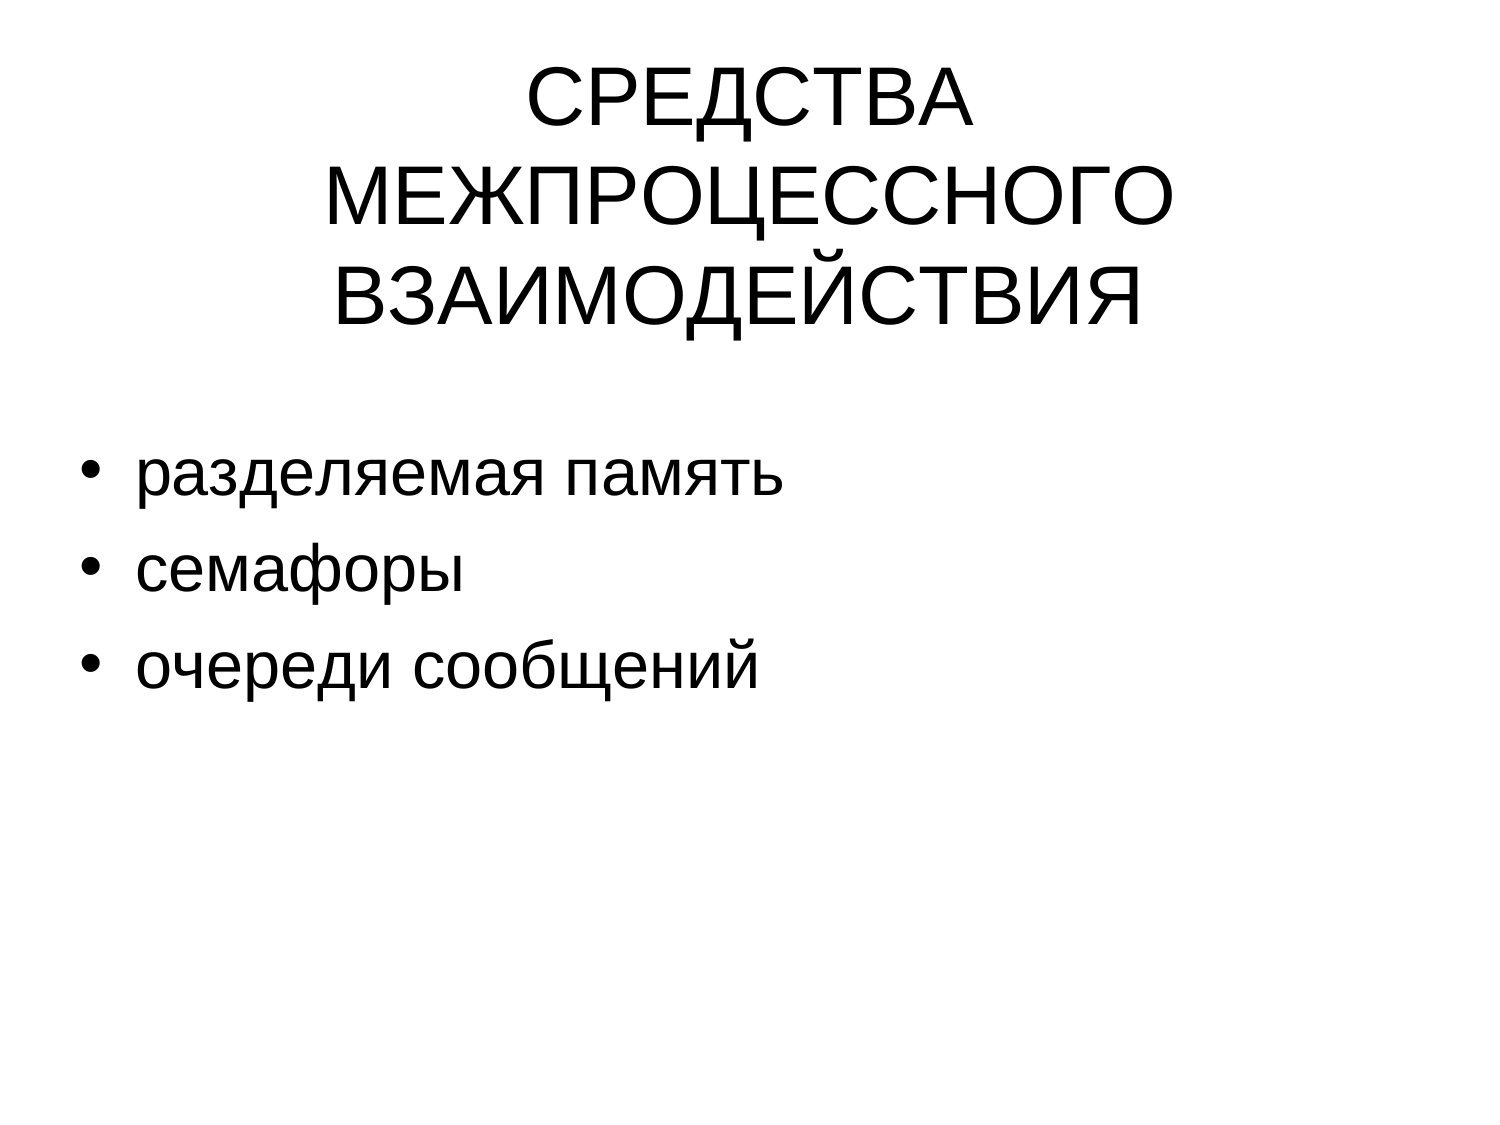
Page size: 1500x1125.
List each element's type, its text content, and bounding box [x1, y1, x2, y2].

list разделяемая память семафоры очереди сообщений [64, 420, 1426, 1005]
title СРЕДСТВА МЕЖПРОЦЕССНОГО ВЗАИМОДЕЙСТВИЯ [75, 33, 1426, 350]
